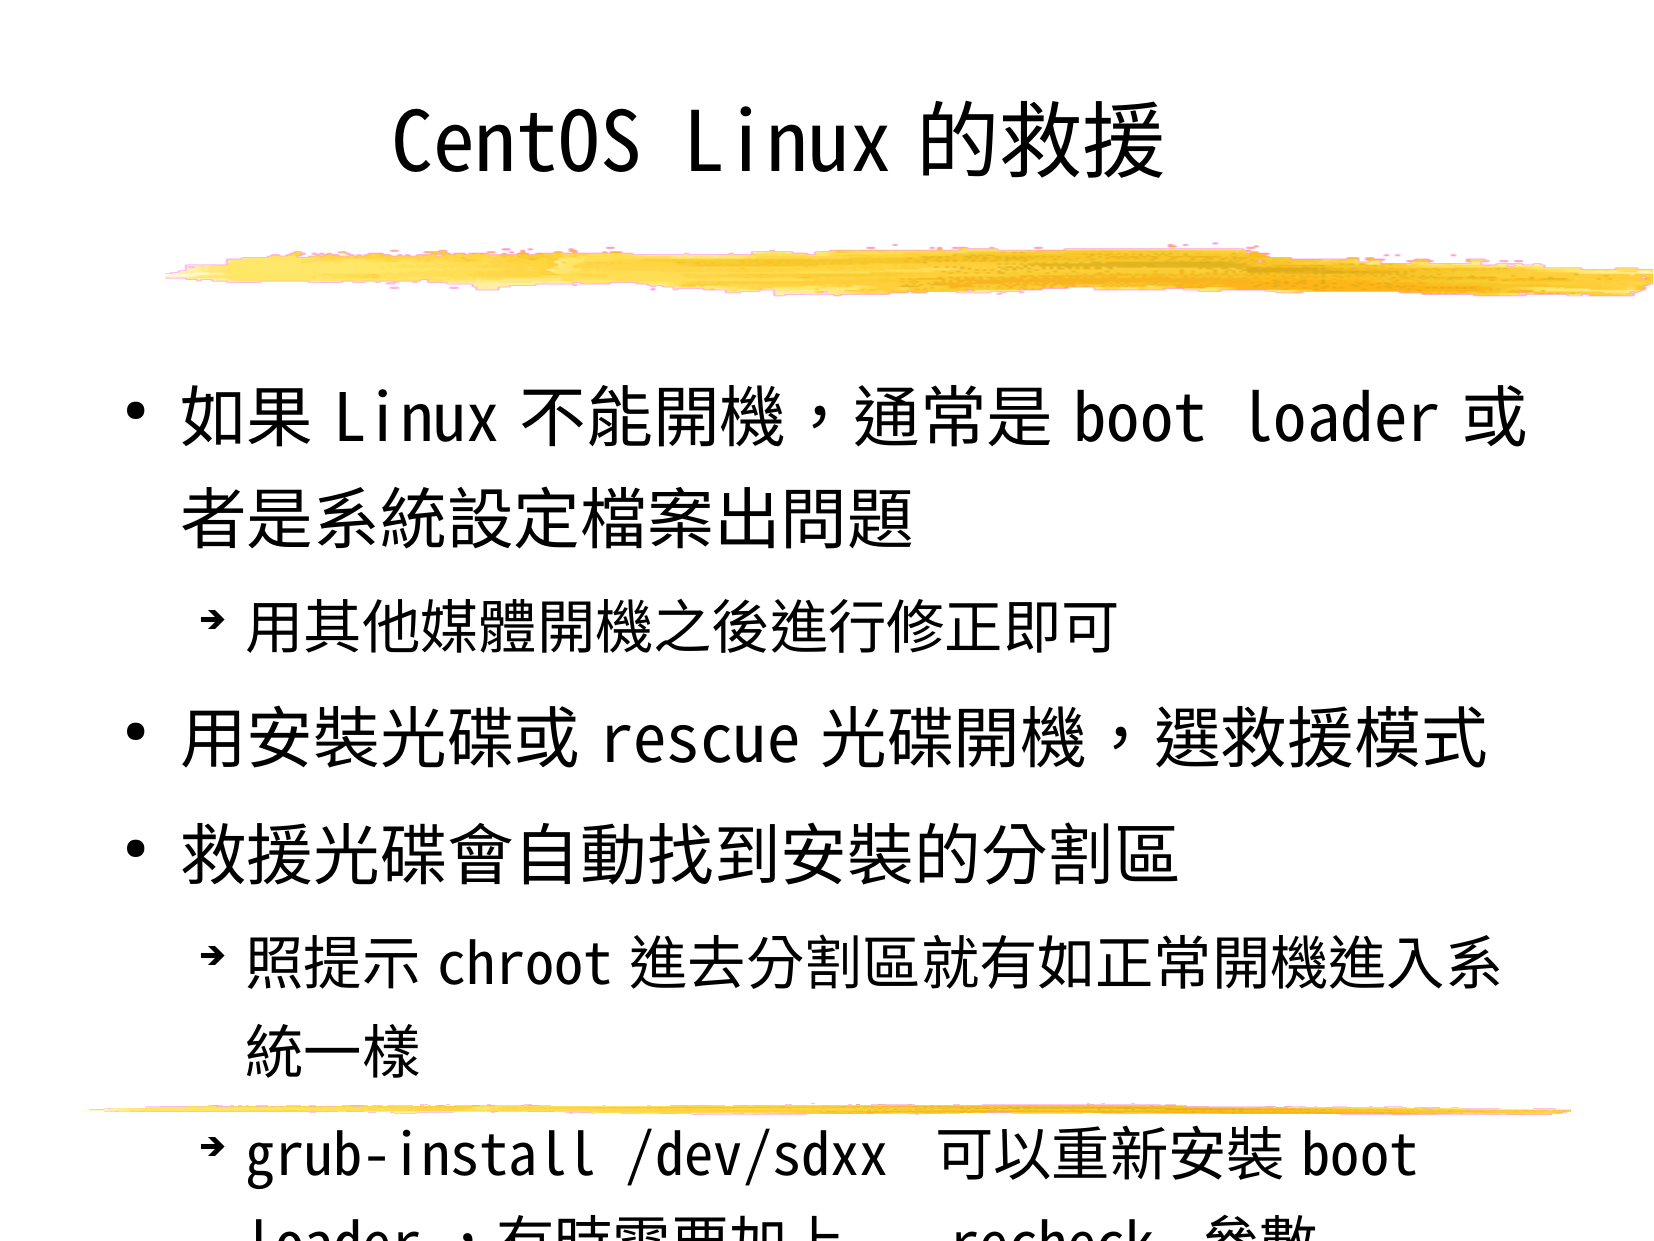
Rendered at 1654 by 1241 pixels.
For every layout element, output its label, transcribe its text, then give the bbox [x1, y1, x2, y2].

picture [82, 1102, 1571, 1117]
list 如果Linux不能開機，通常是boot loader或者是系統設定檔案出問題 用其他媒體開機之後進行修正即可 用安裝光碟或rescue光碟開機，選救援模式 救援光碟會自動找到安裝的分割區 照提示chroot進去分割區就有如正常開機進入系統一樣 grub-install /dev/sdxx 可以重新安裝boot loader，有時需要加上 --recheck 參數 [124, 358, 1530, 1103]
picture [165, 237, 1654, 308]
title CentOS Linux的救援 [76, 28, 1482, 236]
